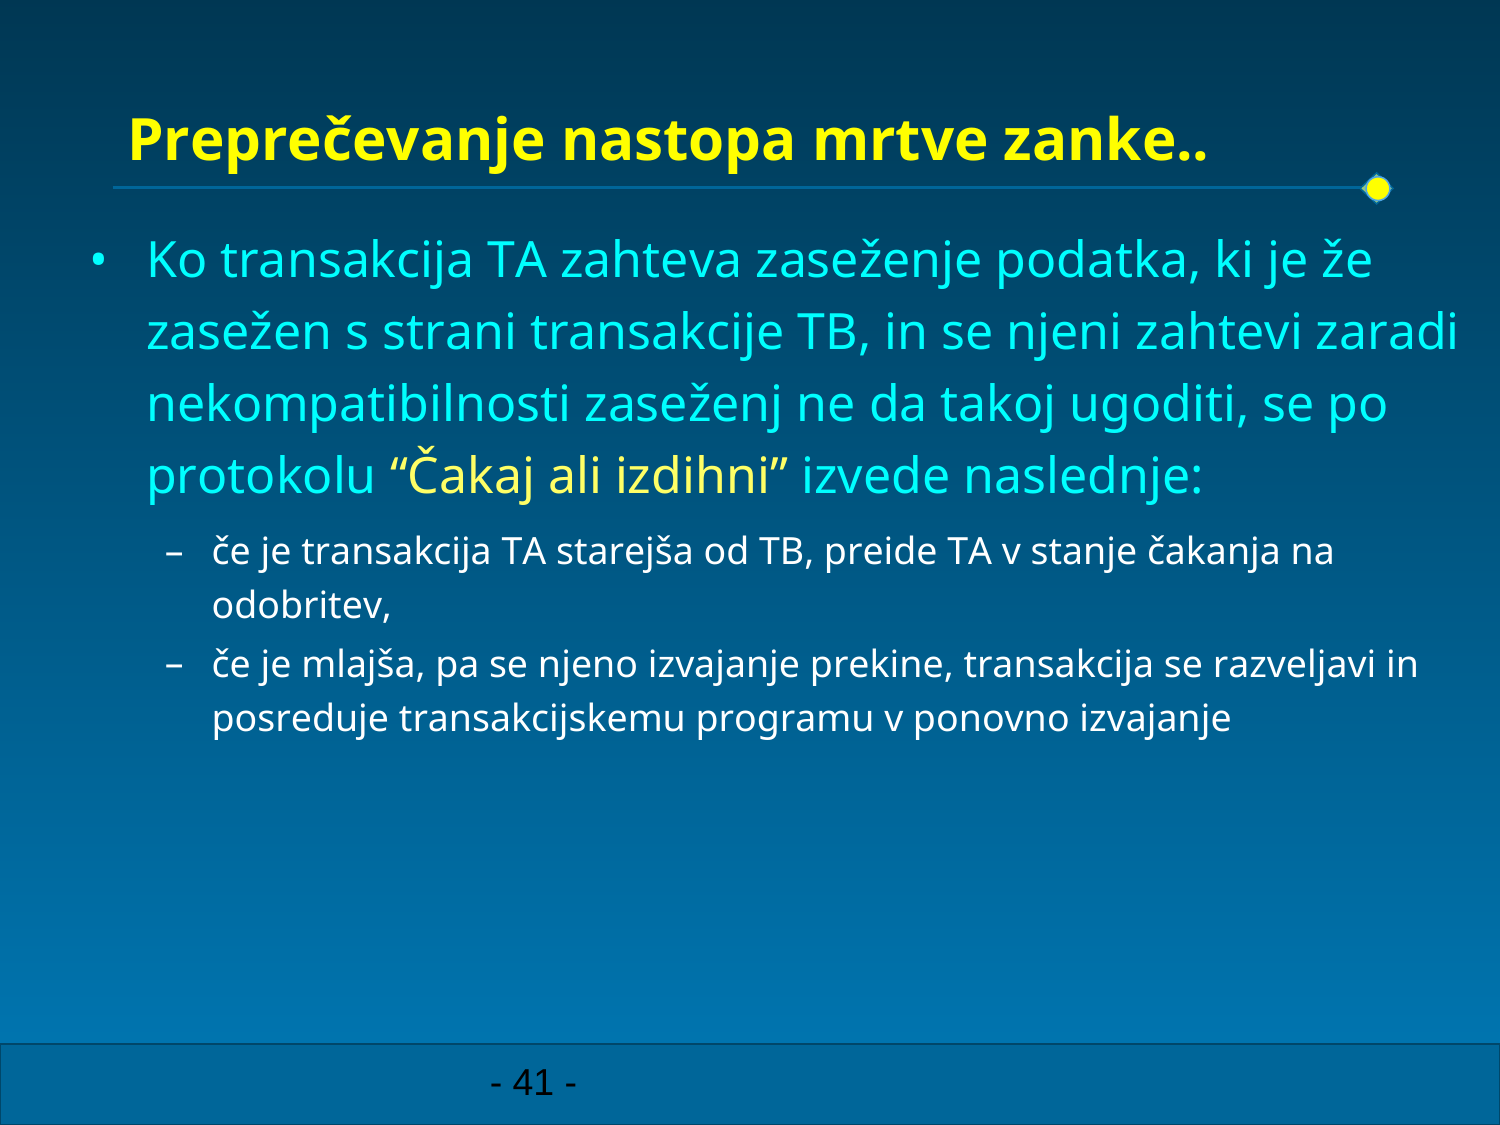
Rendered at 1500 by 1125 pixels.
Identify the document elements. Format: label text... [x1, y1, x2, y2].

title Preprečevanje nastopa mrtve zanke.. [112, 94, 1388, 181]
list Ko transakcija TA zahteva zaseženje podatka, ki je že zasežen s strani transakcije TB, in se njeni zahtevi zaradi nekompatibilnosti zaseženj ne da takoj ugoditi, se po protokolu “Čakaj ali izdihni” izvede naslednje: če je transakcija TA starejša od TB, preide TA v stanje čakanja na odobritev, če je mlajša, pa se njeno izvajanje prekine, transakcija se razveljavi in posreduje transakcijskemu programu v ponovno izvajanje [75, 207, 1500, 942]
